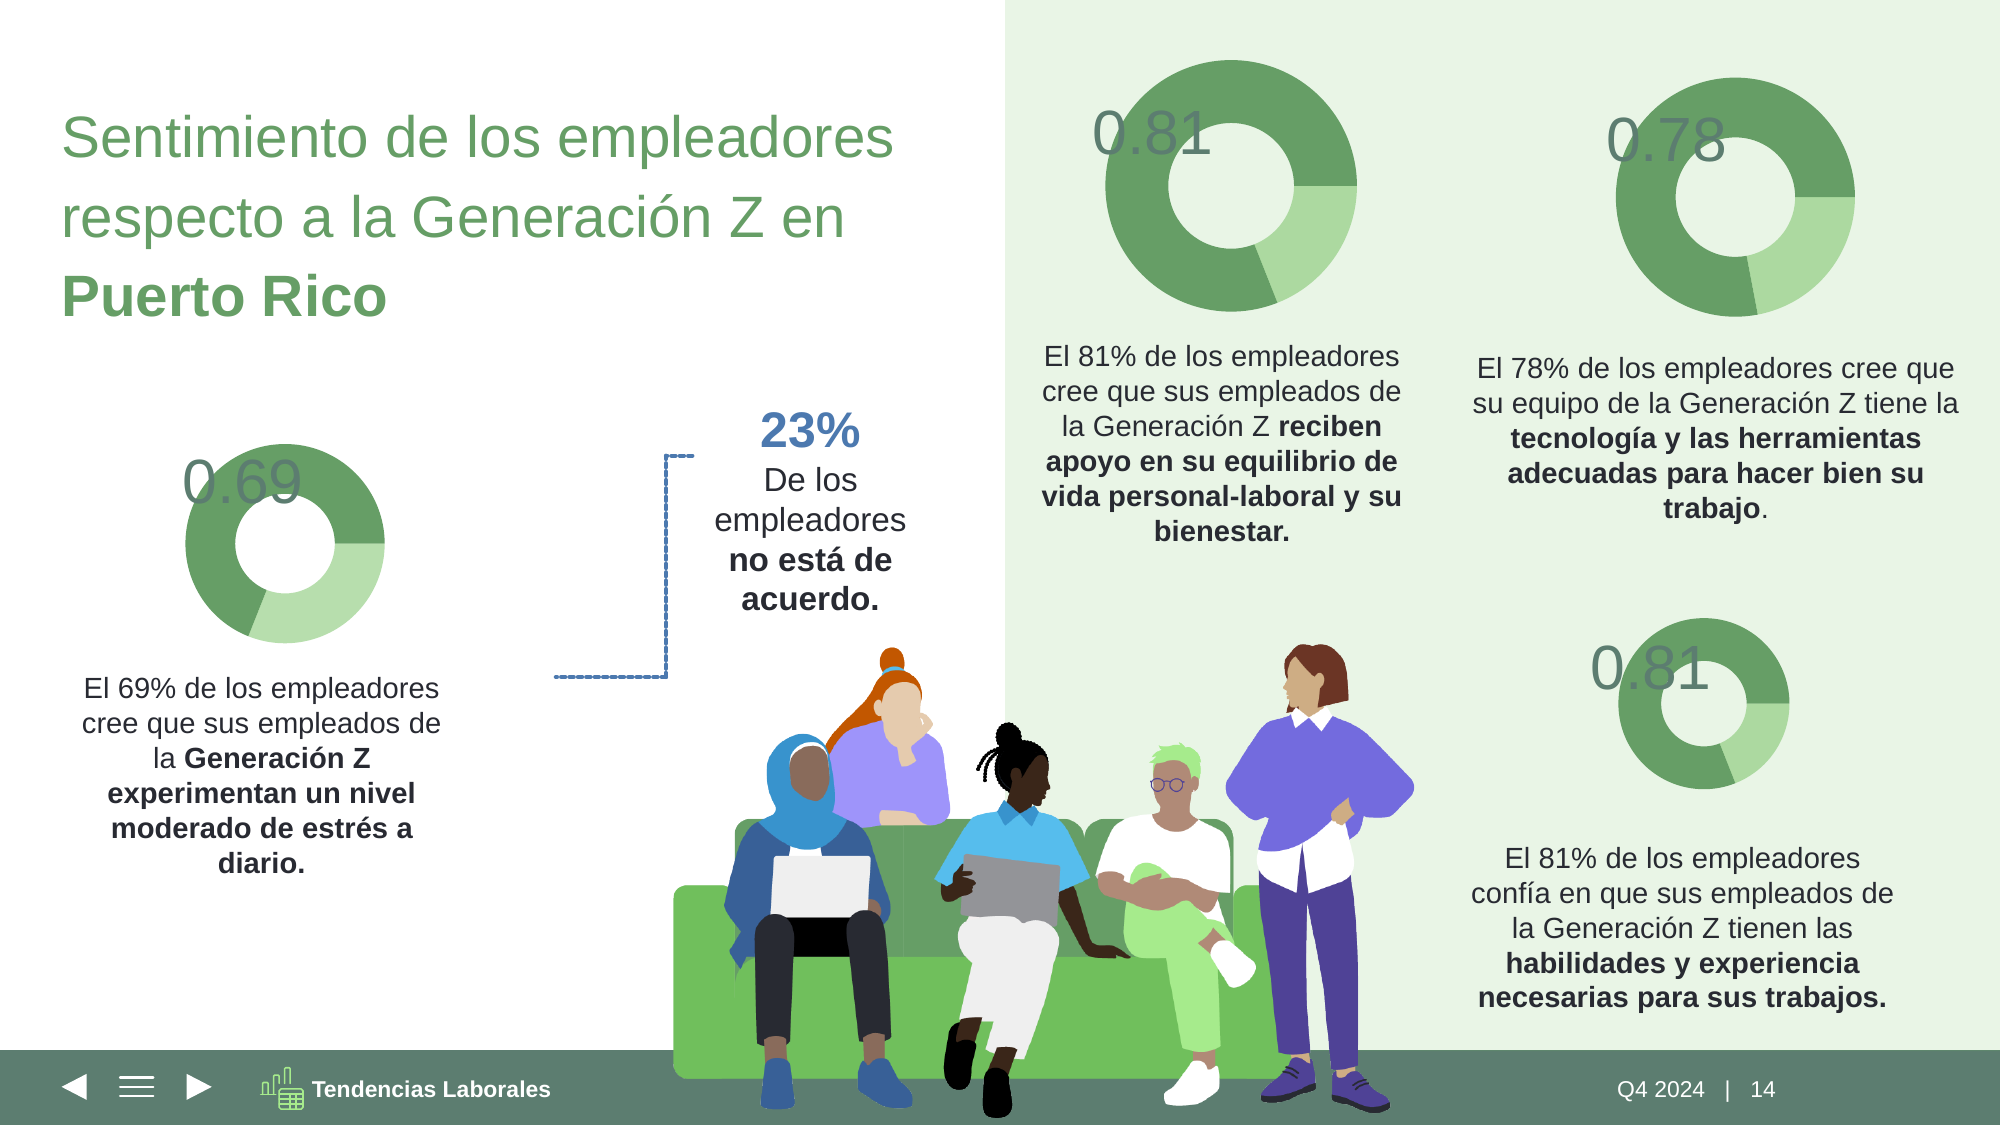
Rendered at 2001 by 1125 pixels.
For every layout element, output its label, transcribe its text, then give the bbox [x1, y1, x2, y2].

text_box El 78% de los empleadores cree que su equipo de la Generación Z tiene la tecnología y las herramientas adecuadas para hacer bien su trabajo. [1463, 349, 1970, 527]
text_box El 81% de los empleadores cree que sus empleados de la Generación Z reciben apoyo en su equilibrio de vida personal-laboral y su bienestar. [1038, 337, 1406, 550]
text_box Sentimiento de los empleadores respecto a la Generación Z en Puerto Rico [61, 90, 935, 341]
chart [1066, 52, 1359, 320]
picture [117, 1075, 156, 1099]
chart [1579, 64, 1857, 327]
text_box 23% De los empleadores no está de acuerdo. [687, 390, 935, 628]
chart [154, 420, 386, 653]
picture [667, 638, 1430, 1124]
text_box El 69% de los empleadores cree que sus empleados de la Generación Z experimentan un nivel moderado de estrés a diario. [69, 669, 455, 882]
text_box El 81% de los empleadores confía en que sus empleados de la Generación Z tienen las habilidades y experiencia necesarias para sus trabajos. [1463, 838, 1903, 1016]
text_box [1005, 0, 2000, 1051]
text_box [186, 1073, 212, 1100]
chart [1575, 584, 1791, 817]
text_box [61, 1073, 87, 1100]
